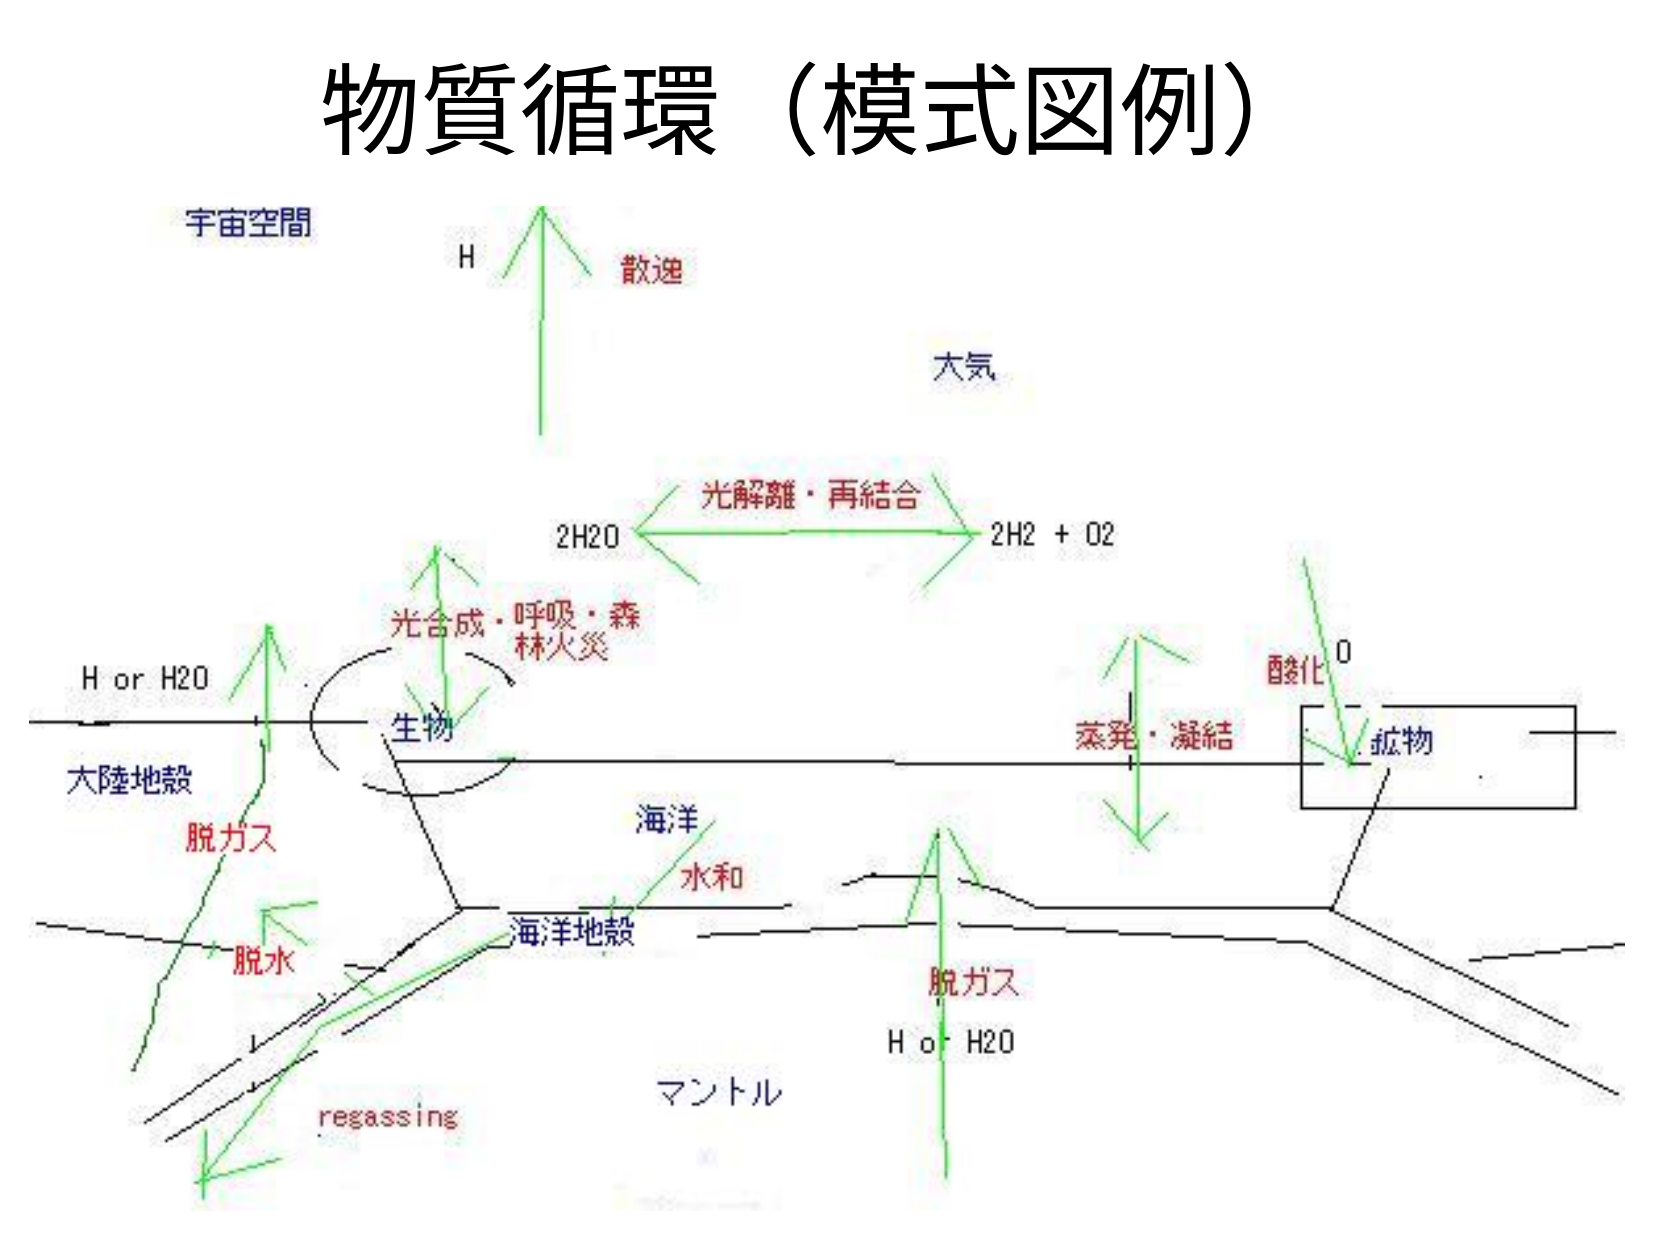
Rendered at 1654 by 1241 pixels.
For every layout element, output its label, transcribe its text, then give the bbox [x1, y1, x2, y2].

picture [29, 206, 1625, 1211]
title 物質循環（模式図例） [76, 29, 1565, 178]
